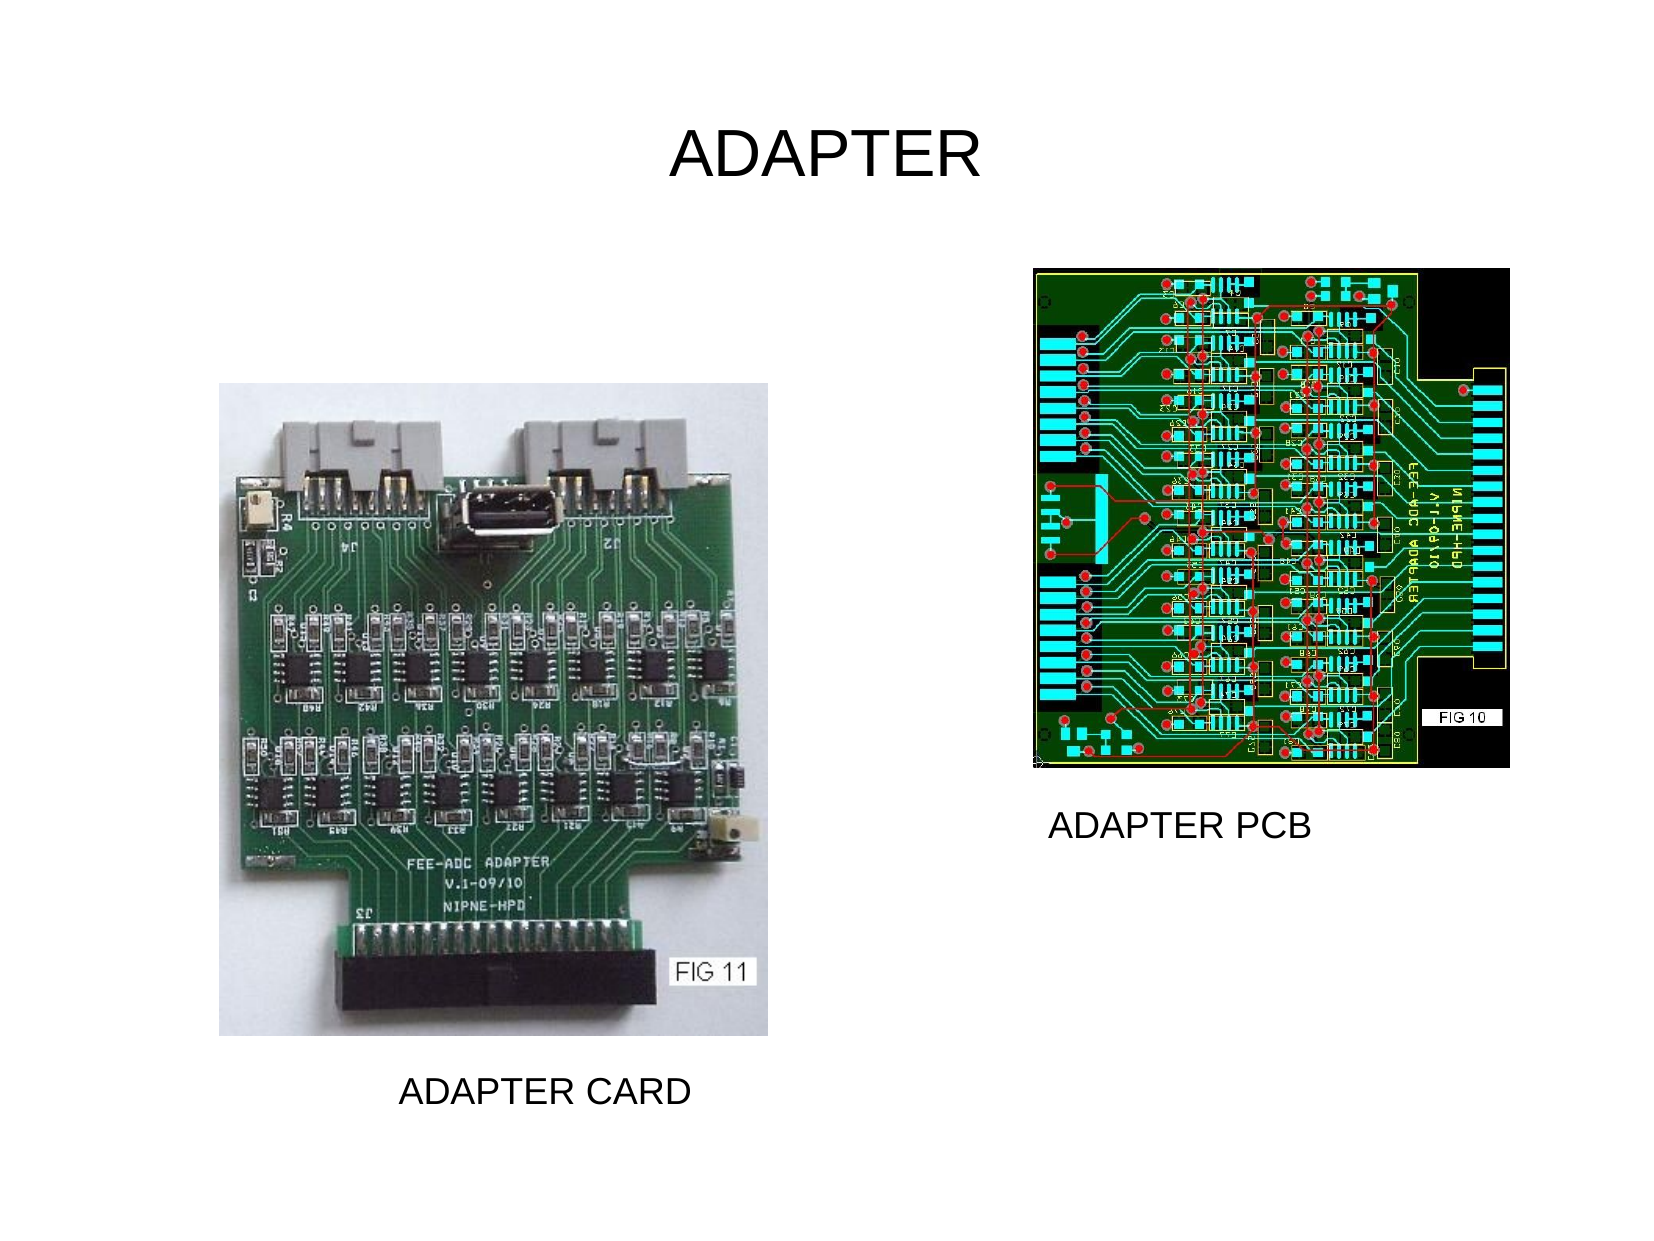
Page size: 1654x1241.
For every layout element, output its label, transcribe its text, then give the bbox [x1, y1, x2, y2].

text_box ADAPTER CARD [383, 1062, 739, 1120]
title ADAPTER [82, 56, 1571, 250]
text_box ADAPTER PCB [1033, 797, 1447, 855]
picture [219, 383, 768, 1036]
picture [1033, 268, 1510, 768]
